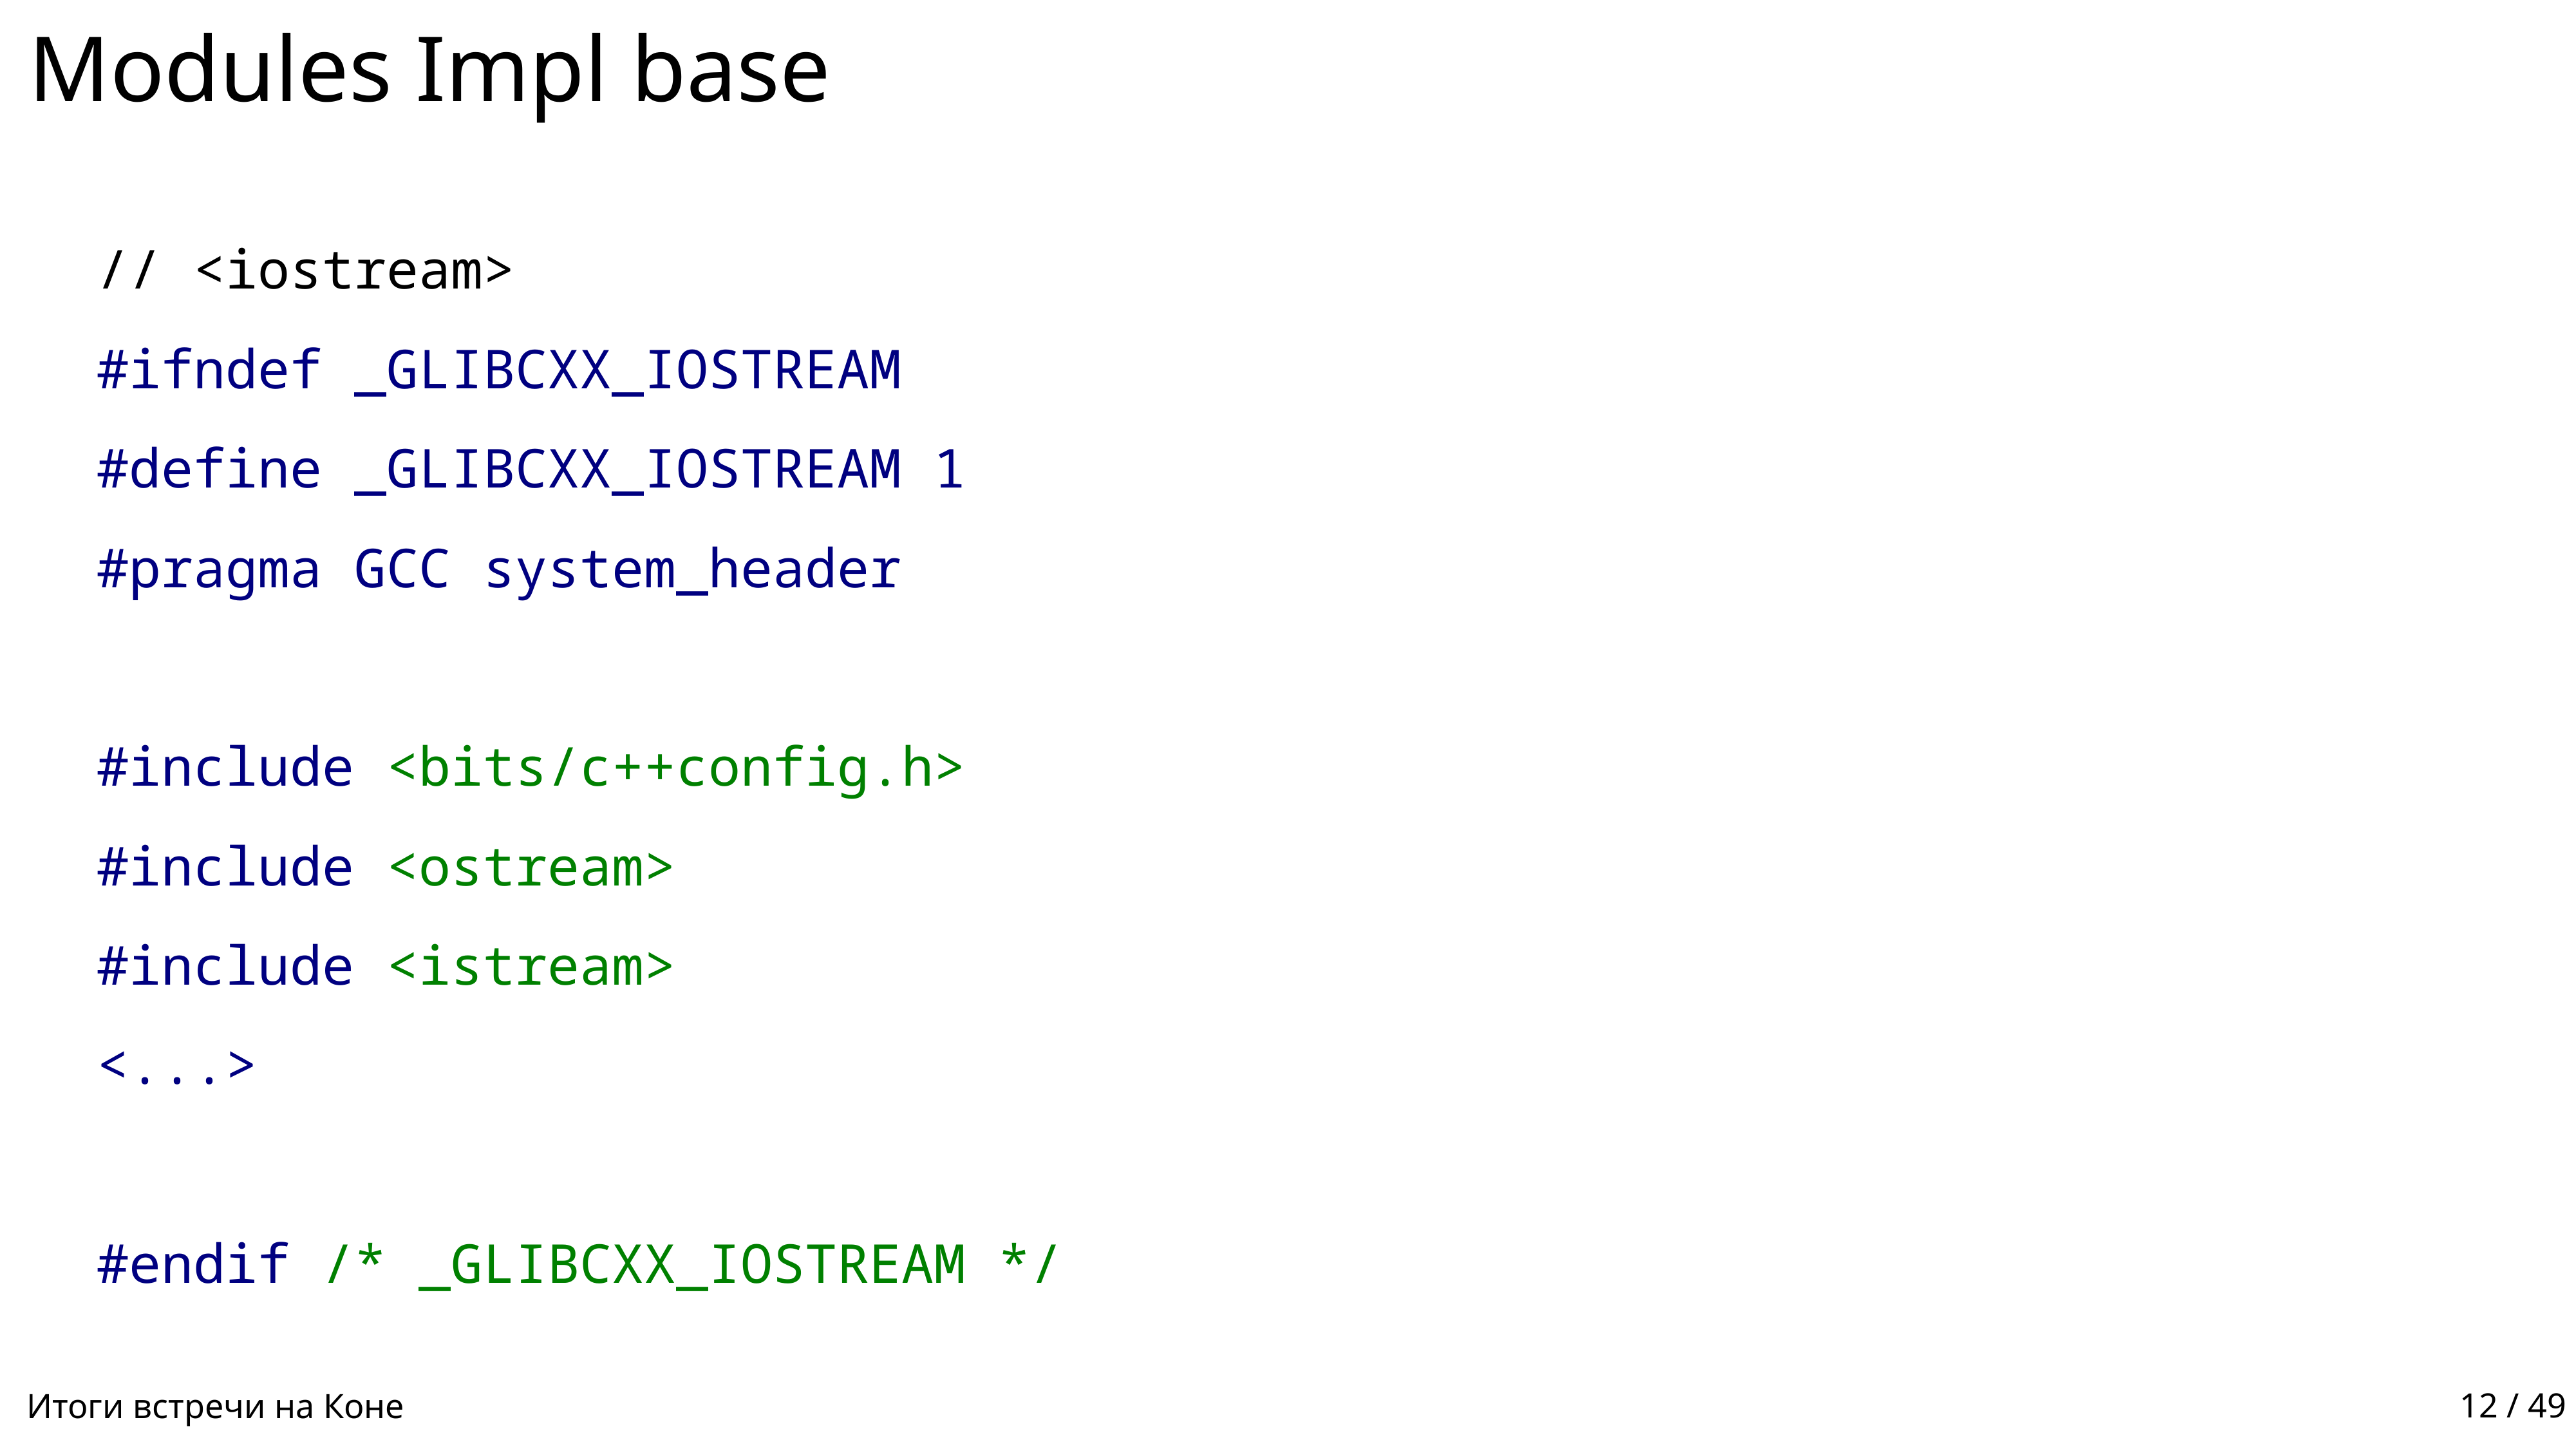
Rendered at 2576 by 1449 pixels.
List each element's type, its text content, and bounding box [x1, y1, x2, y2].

list <number> / 49 [1479, 1376, 2576, 1431]
title Modules Impl base [19, 19, 2550, 155]
list // <iostream> #ifndef _GLIBCXX_IOSTREAM #define _GLIBCXX_IOSTREAM 1 #pragma GCC system_header #include <bits/c++config.h> #include <ostream> #include <istream> <...> #endif /* _GLIBCXX_IOSTREAM */ [87, 214, 2550, 1382]
list Итоги встречи на Коне [17, 1376, 1114, 1431]
